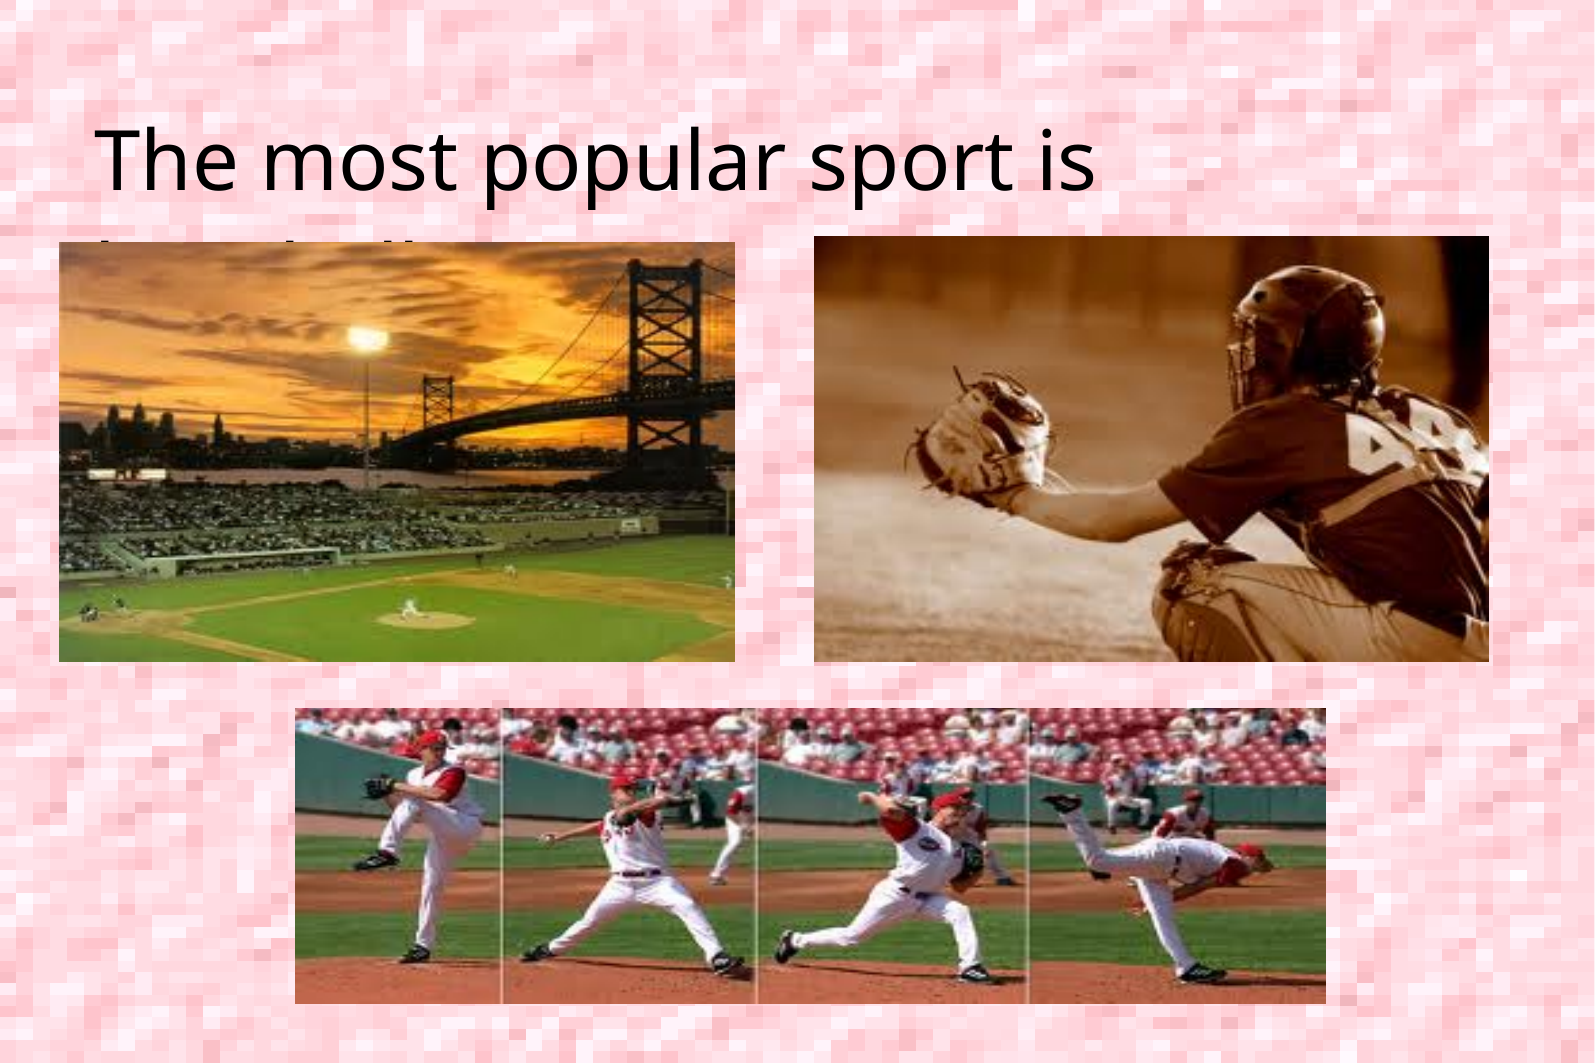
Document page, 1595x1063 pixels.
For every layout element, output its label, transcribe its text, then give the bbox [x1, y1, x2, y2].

picture [0, 0, 1595, 1063]
list The most popular sport is baseball. [23, 101, 1459, 804]
